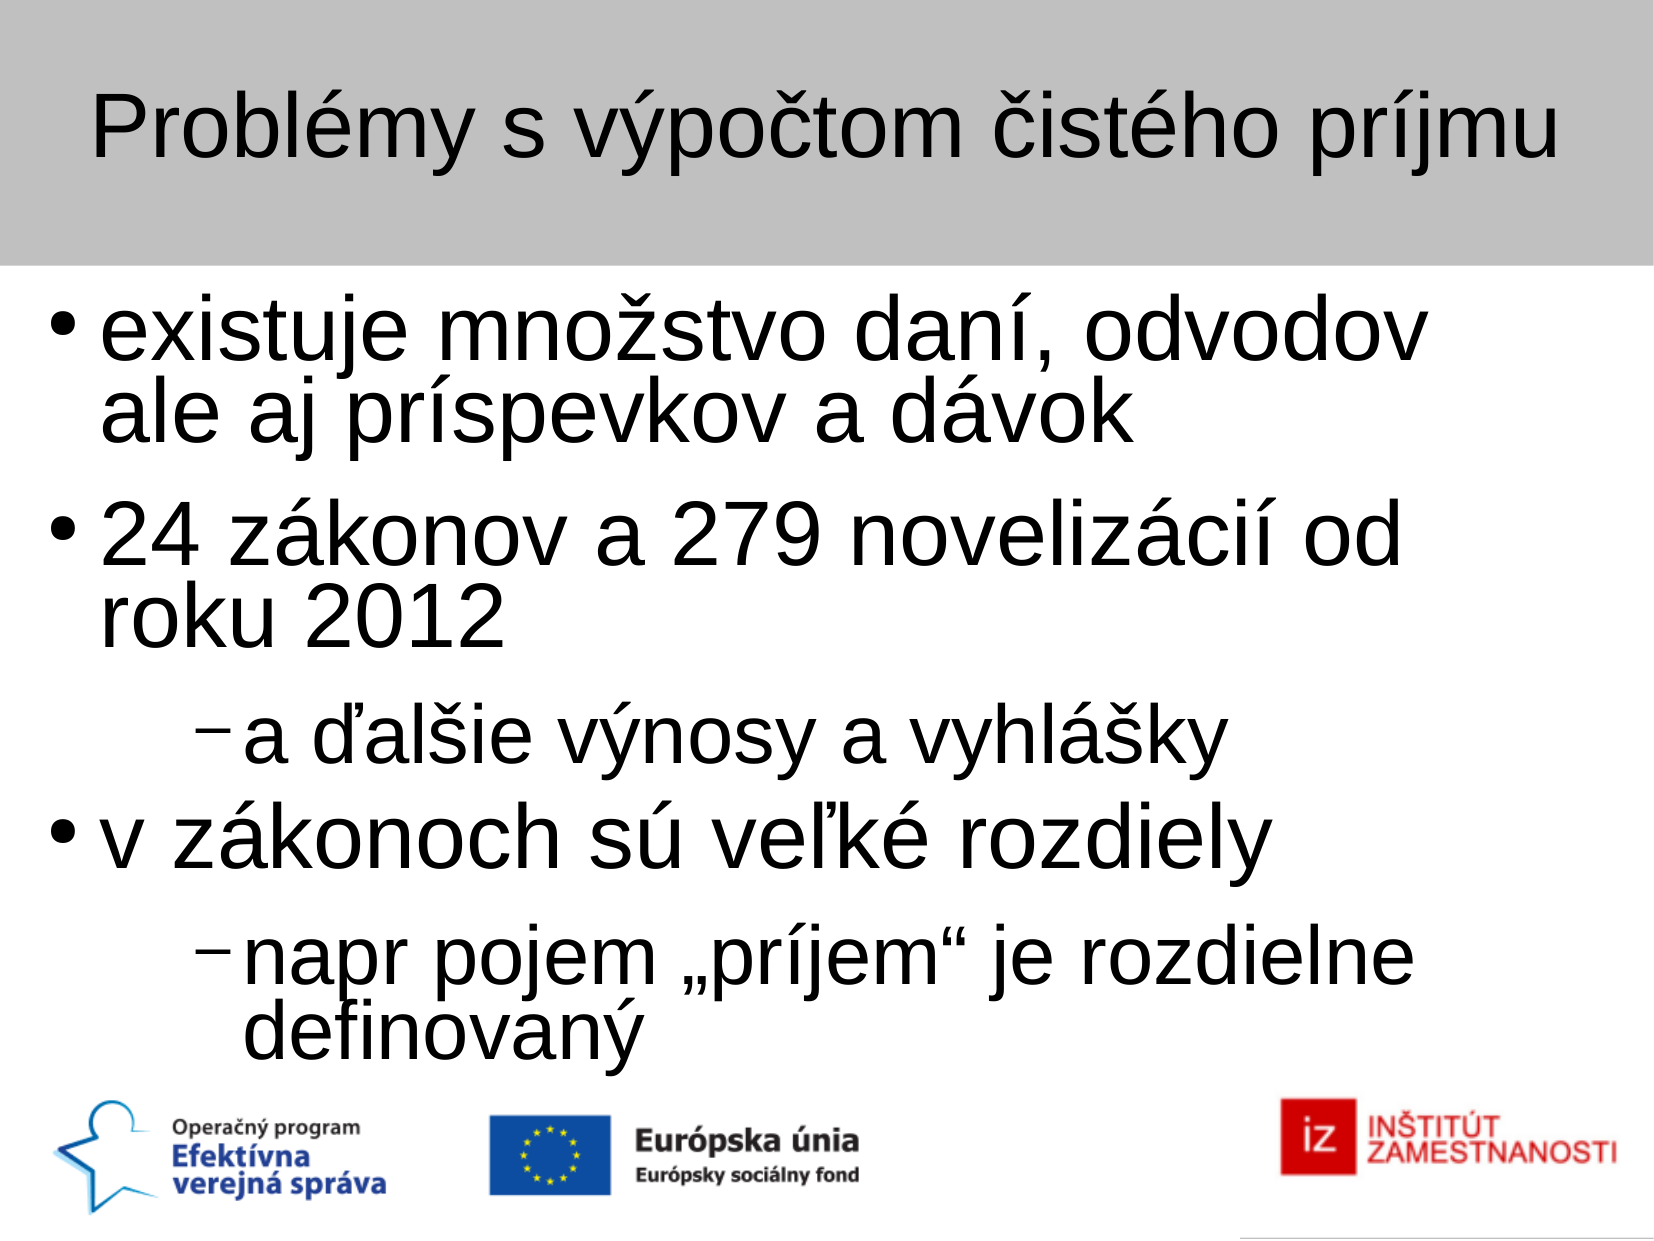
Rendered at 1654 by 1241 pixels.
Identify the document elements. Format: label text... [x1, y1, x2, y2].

list existuje množstvo daní, odvodov ale aj príspevkov a dávok 24 zákonov a 279 novelizácií od roku 2012 a ďalšie výnosy a vyhlášky v zákonoch sú veľké rozdiely napr pojem „príjem“ je rozdielne definovaný [29, 295, 1533, 1077]
title Problémy s výpočtom čistého príjmu [88, 29, 1565, 237]
picture [1240, 1033, 1654, 1241]
picture [29, 1077, 886, 1241]
